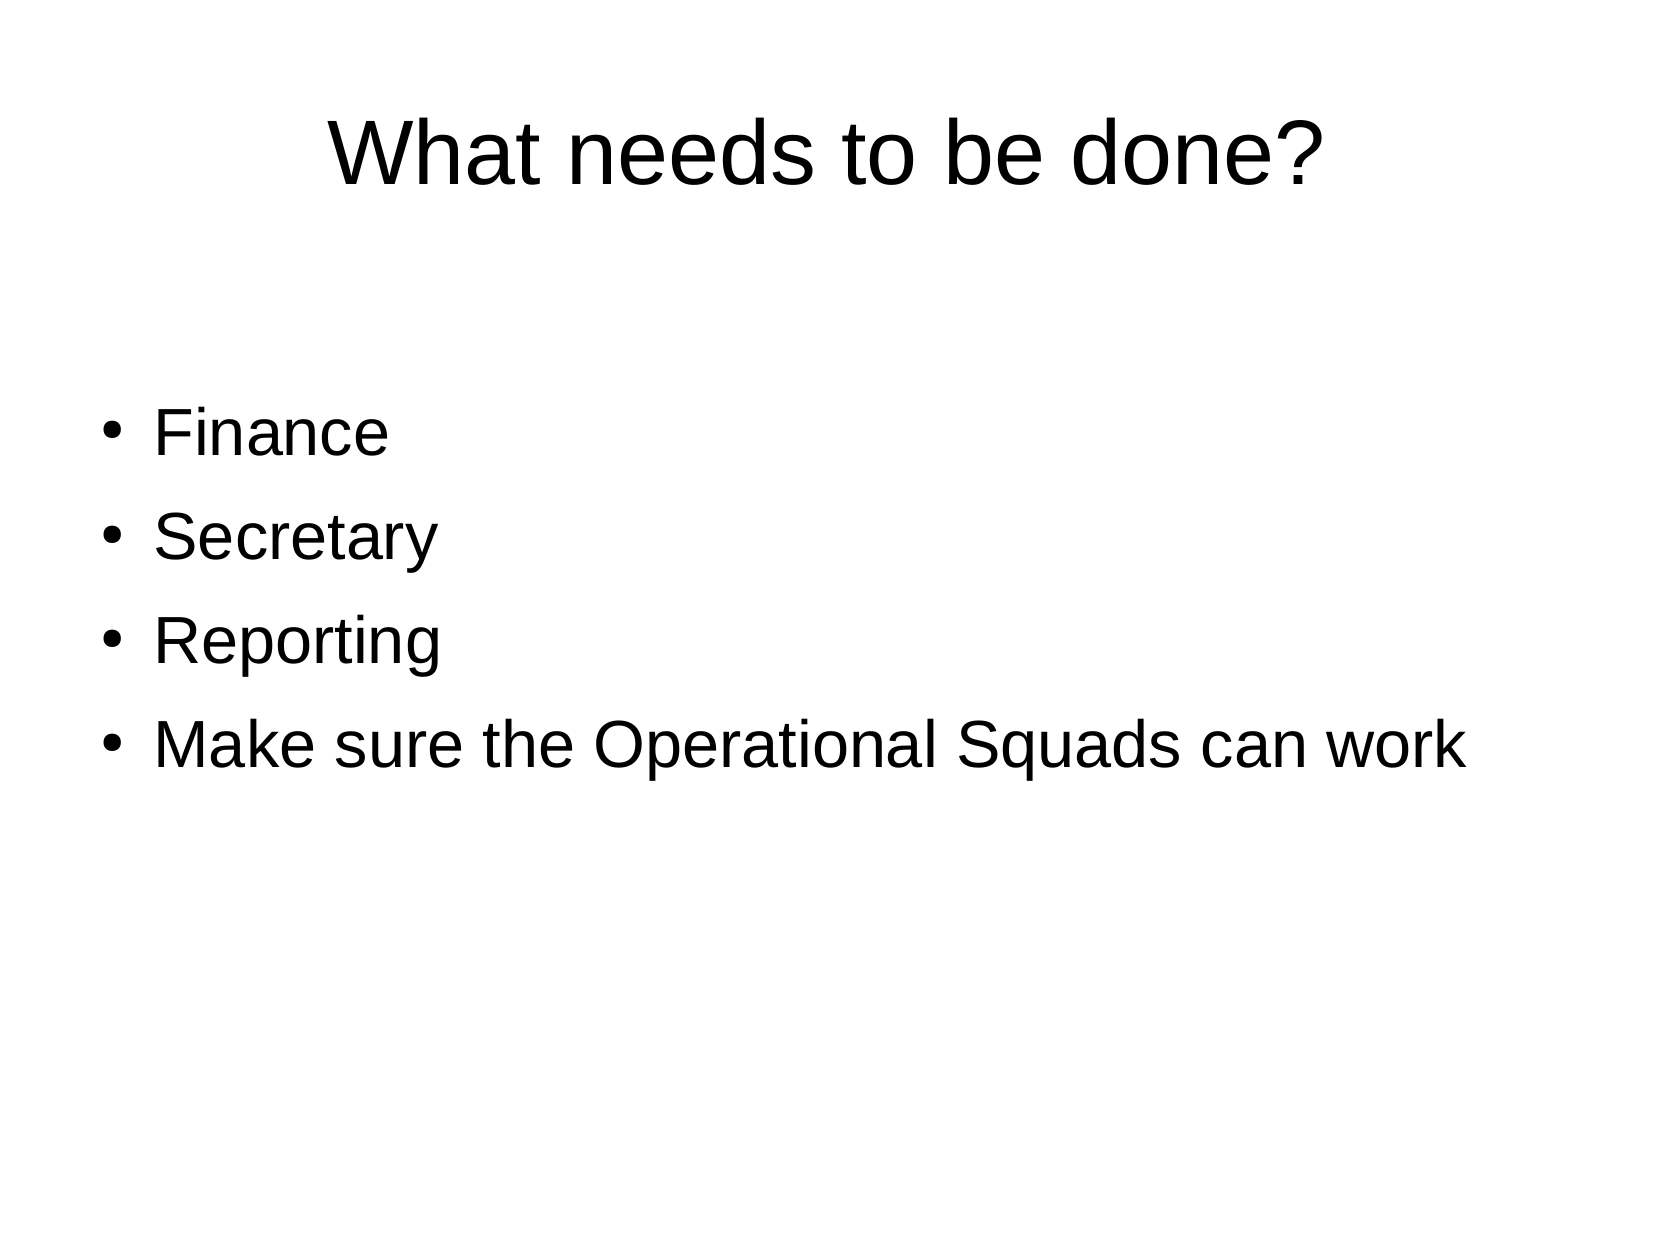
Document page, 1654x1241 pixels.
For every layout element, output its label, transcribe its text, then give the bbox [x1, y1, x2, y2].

title What needs to be done? [82, 49, 1571, 257]
list Finance Secretary Reporting Make sure the Operational Squads can work [82, 290, 1538, 1010]
